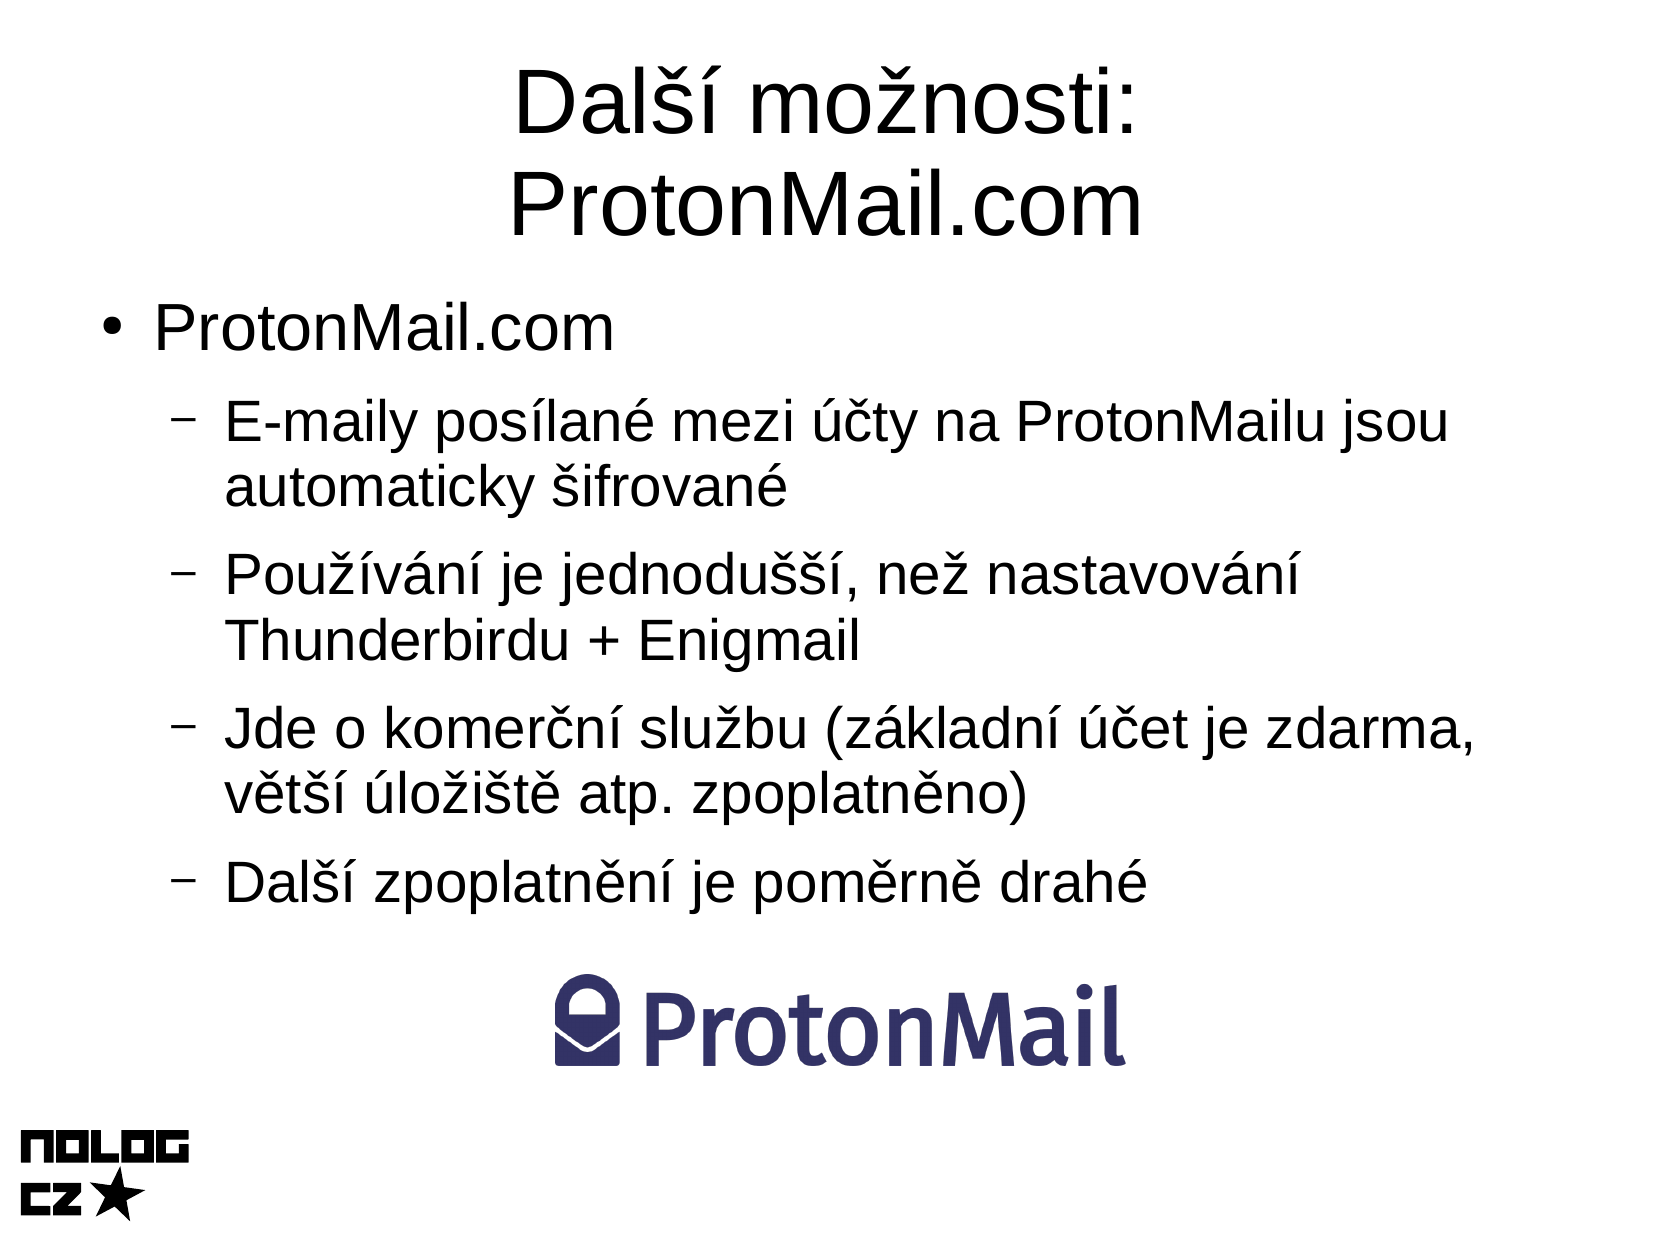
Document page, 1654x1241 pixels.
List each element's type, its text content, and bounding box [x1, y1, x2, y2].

list ProtonMail.com E-maily posílané mezi účty na ProtonMailu jsou automaticky šifrované Používání je jednodušší, než nastavování Thunderbirdu + Enigmail Jde o komerční službu (základní účet je zdarma, větší úložiště atp. zpoplatněno) Další zpoplatnění je poměrně drahé [82, 290, 1571, 1010]
title Další možnosti: ProtonMail.com [82, 49, 1571, 257]
picture [14, 1125, 196, 1227]
picture [555, 974, 1126, 1066]
